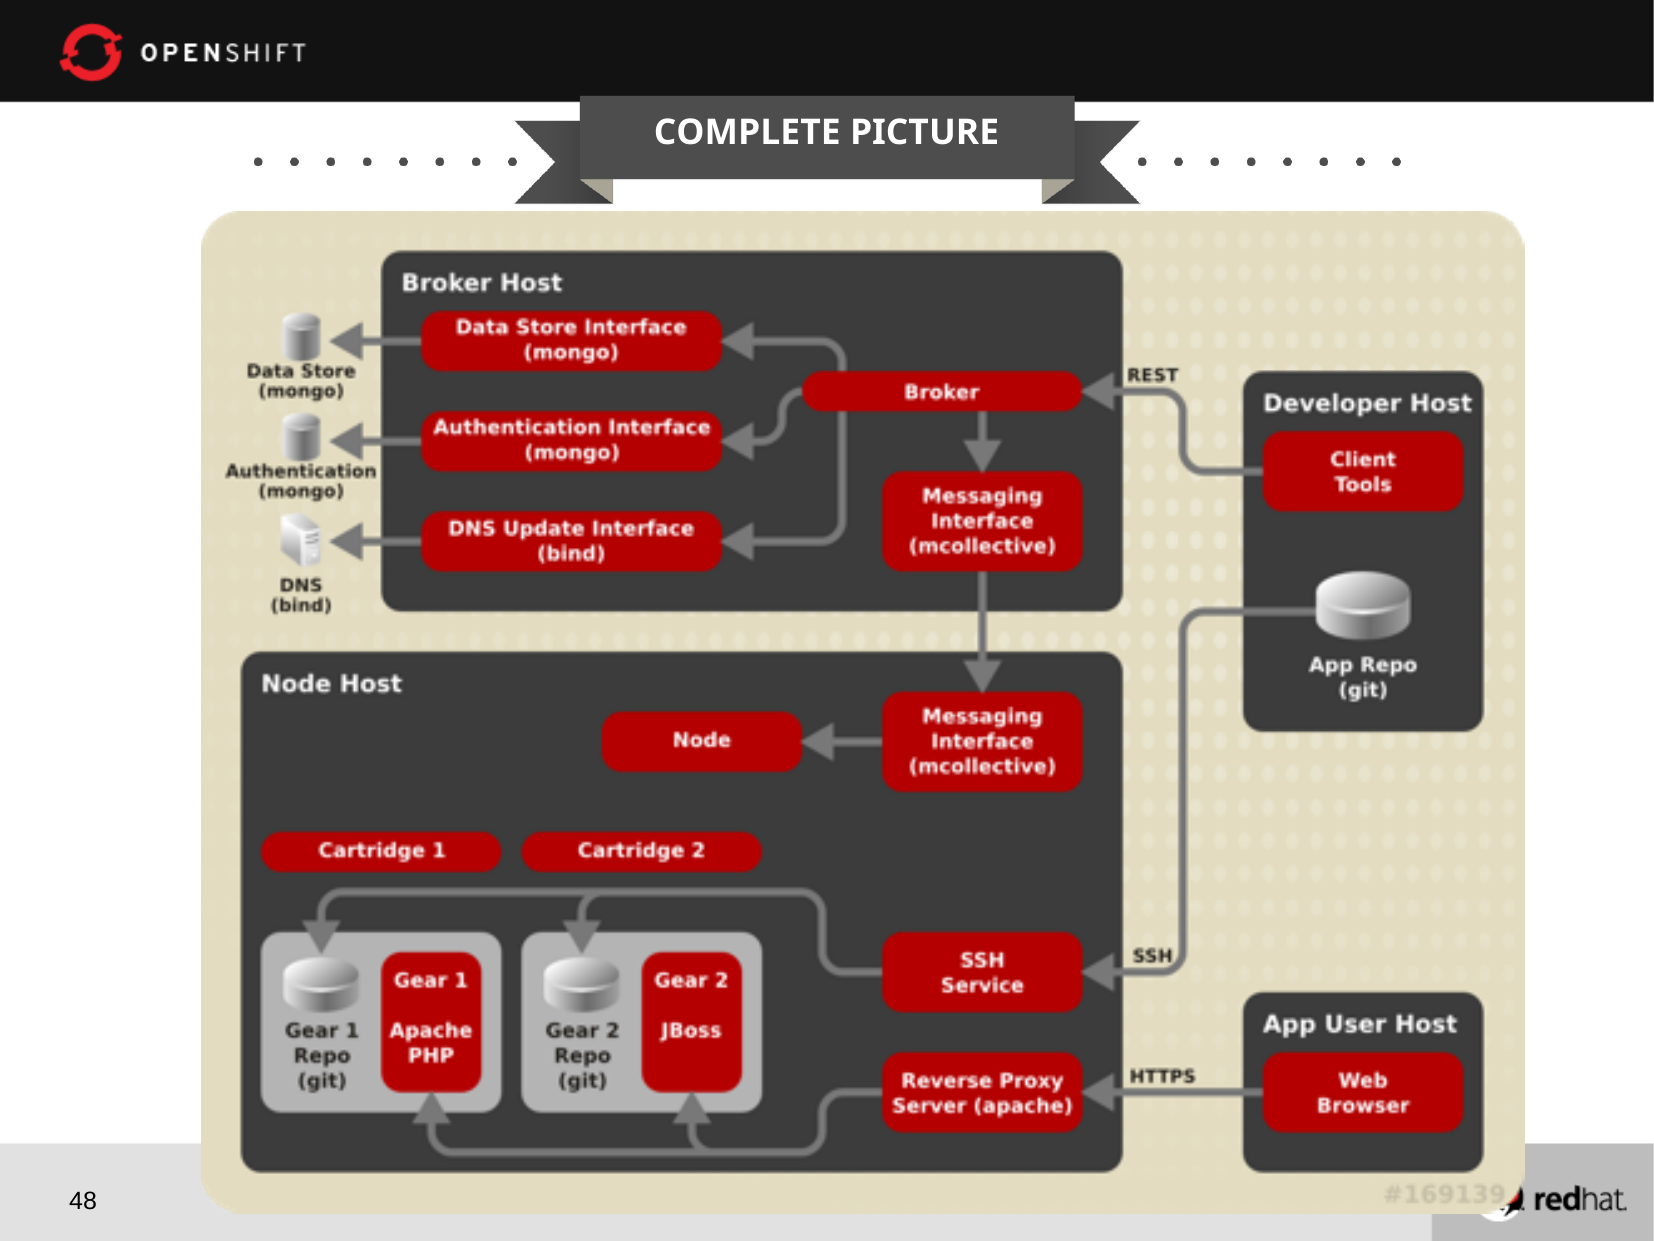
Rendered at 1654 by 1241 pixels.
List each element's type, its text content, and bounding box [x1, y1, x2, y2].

picture [0, 0, 1654, 1241]
text_box COMPLETE PICTURE [581, 105, 1073, 160]
